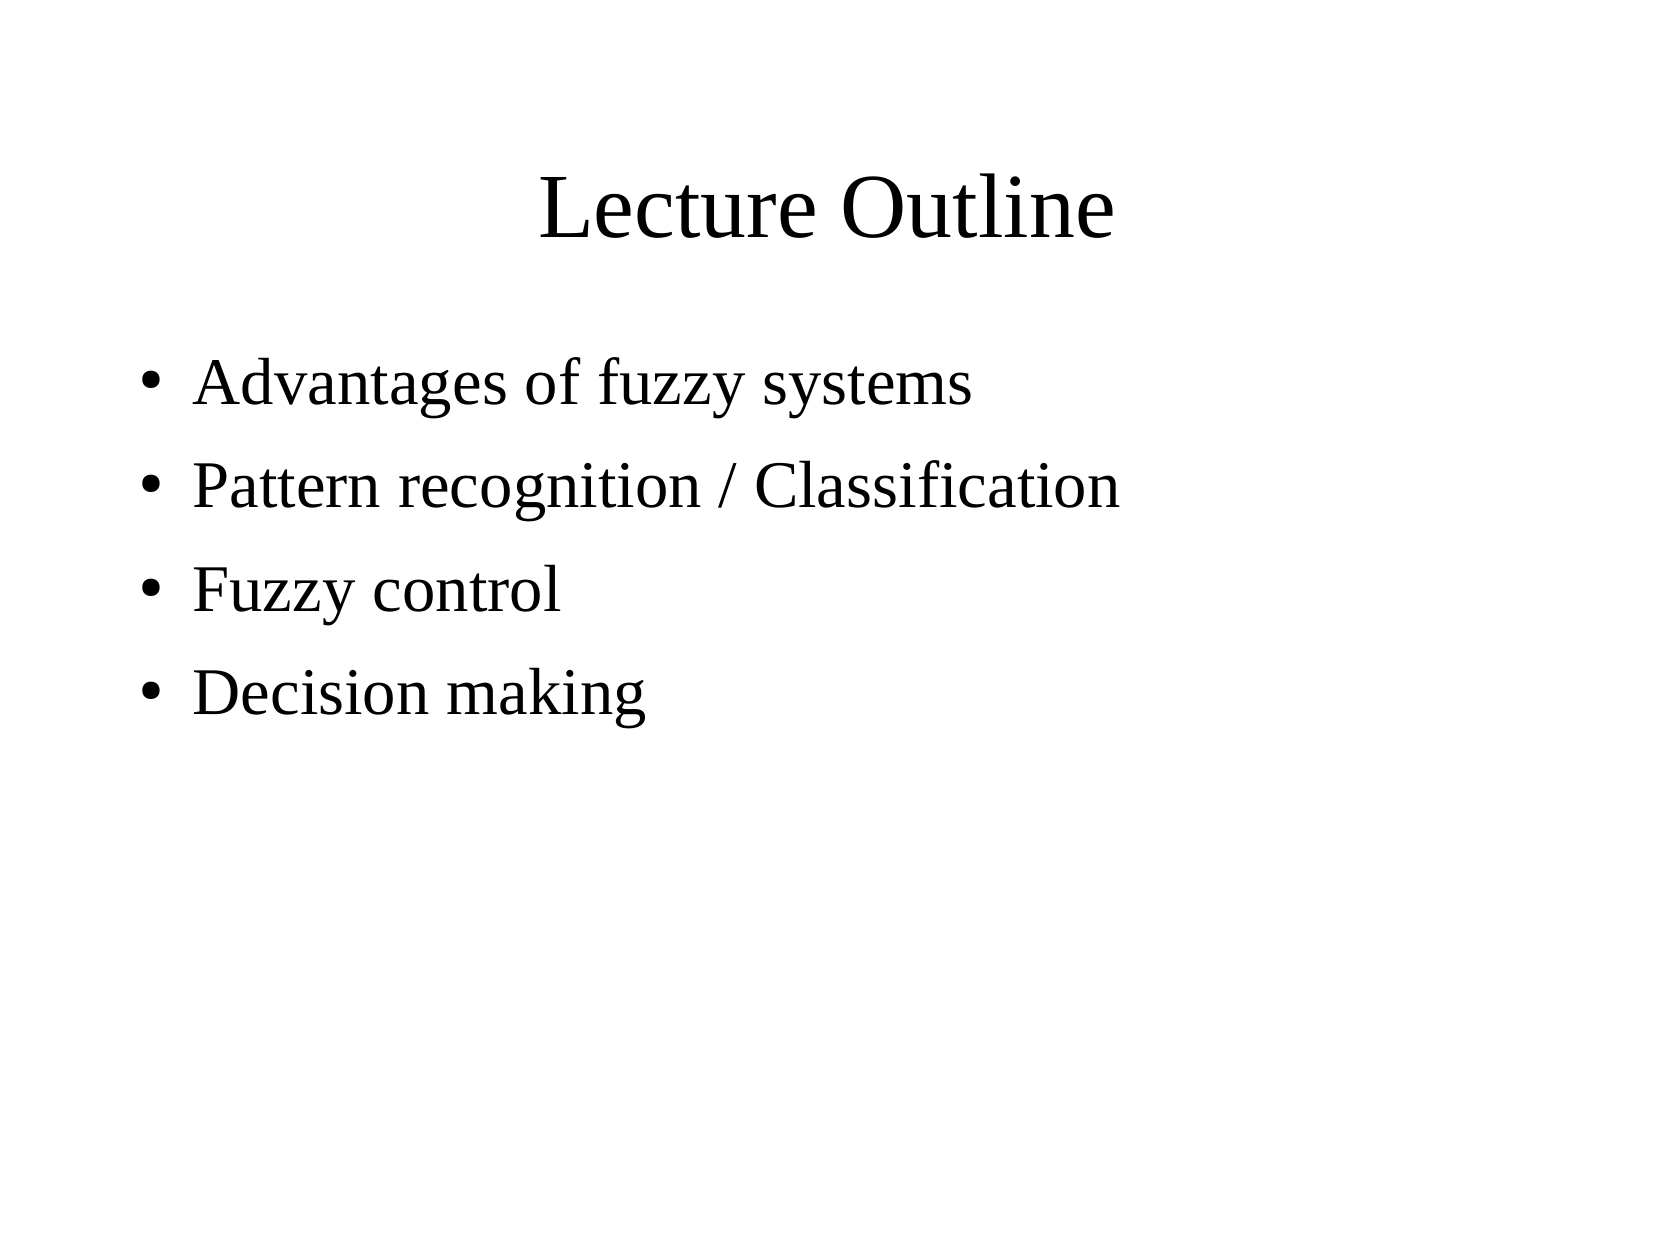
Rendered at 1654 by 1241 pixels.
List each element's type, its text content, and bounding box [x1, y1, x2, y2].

title Lecture Outline [121, 102, 1534, 311]
list Advantages of fuzzy systems Pattern recognition / Classification Fuzzy control Decision making [121, 344, 1534, 1127]
